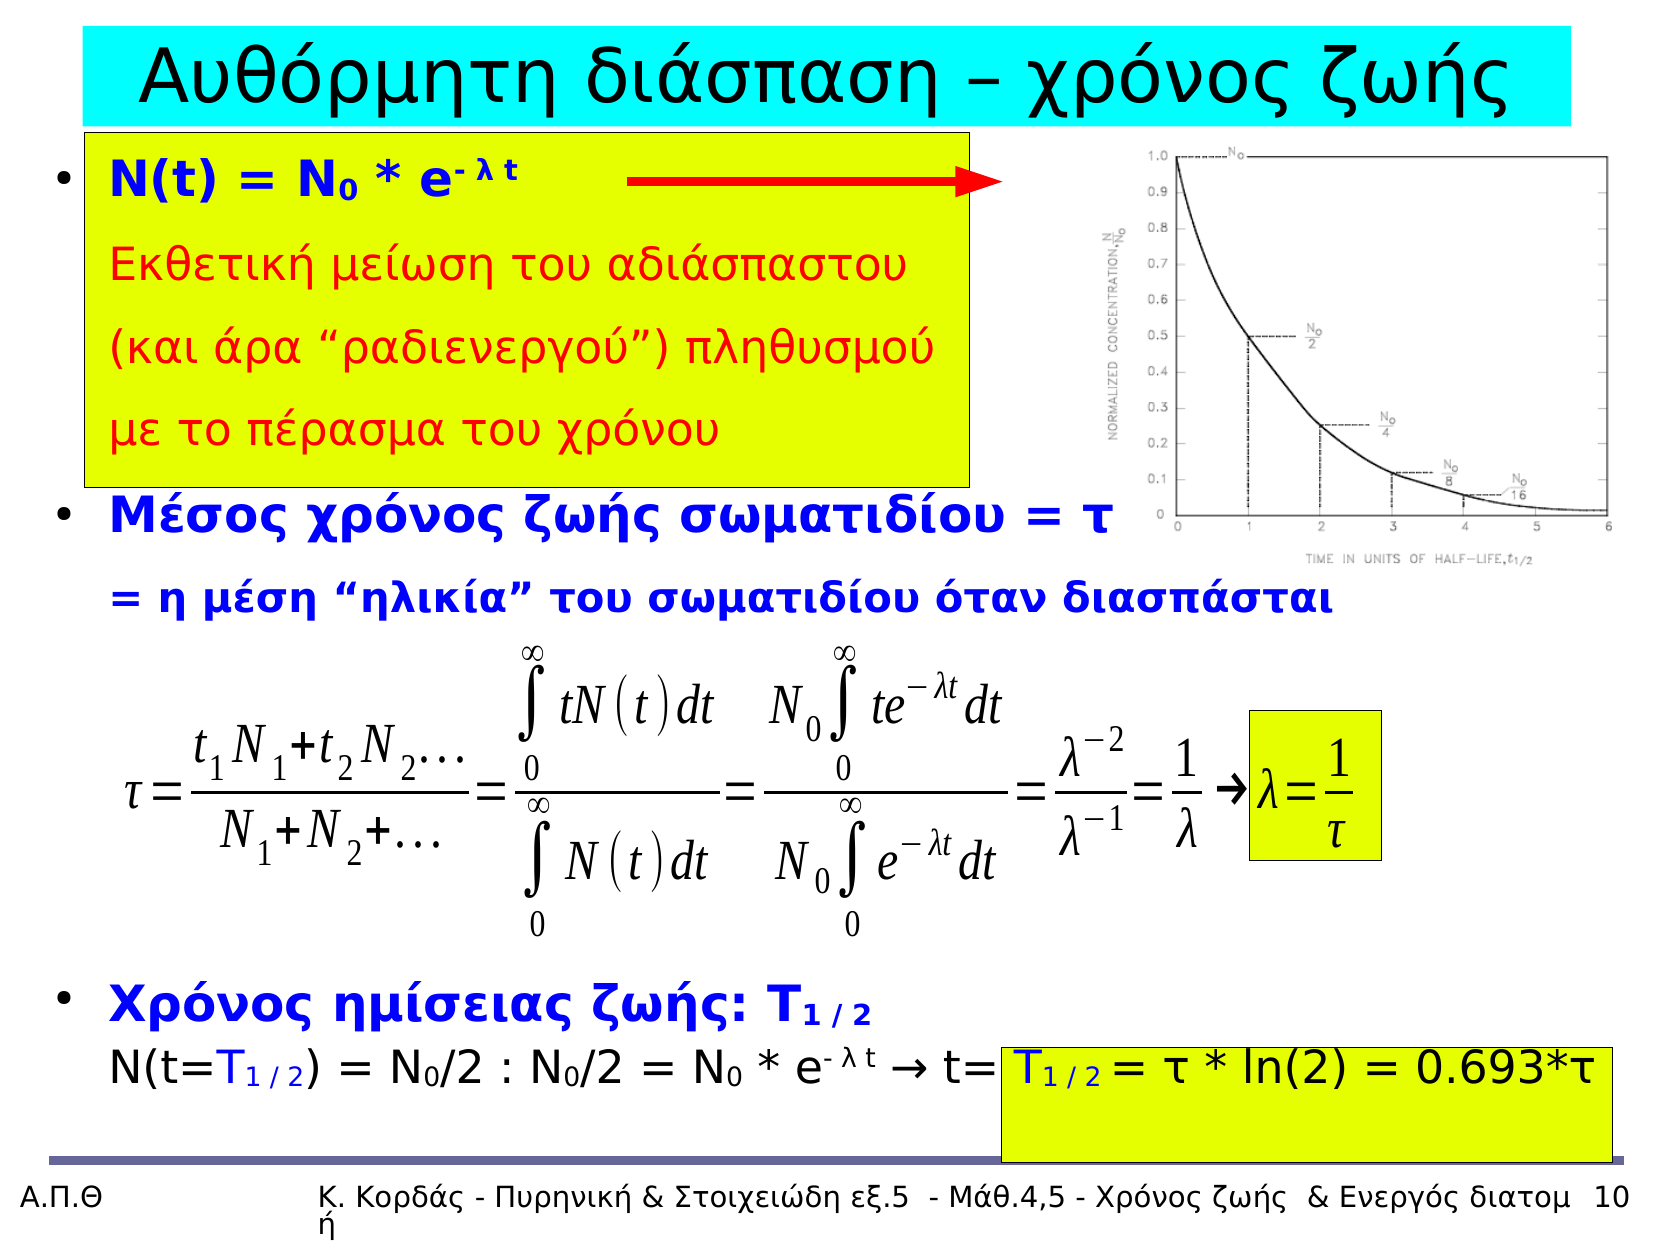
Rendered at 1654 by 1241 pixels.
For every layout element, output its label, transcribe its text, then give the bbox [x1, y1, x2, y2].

text_box [1001, 1127, 1613, 1163]
list N(t) = N0 * e- λ t Εκθετική μείωση του αδιάσπαστου (και άρα “ραδιενεργού”) πληθυσμού με το πέρασμα του χρόνου Μέσος χρόνος ζωής σωματιδίου = τ = η μέση “ηλικία” του σωματιδίου όταν διασπάσται Χρόνος ημίσειας ζωής: T1 / 2 N(t=T1 / 2) = Ν0/2 : Ν0/2 = Ν0 * e- λ t → t= T1 / 2 = τ * ln(2) = 0.693*τ [37, 150, 1613, 1127]
title Αυθόρμητη διάσπαση – χρόνος ζωής [82, 25, 1571, 127]
text_box [84, 132, 970, 150]
picture [1087, 127, 1626, 576]
chart [112, 641, 1372, 944]
